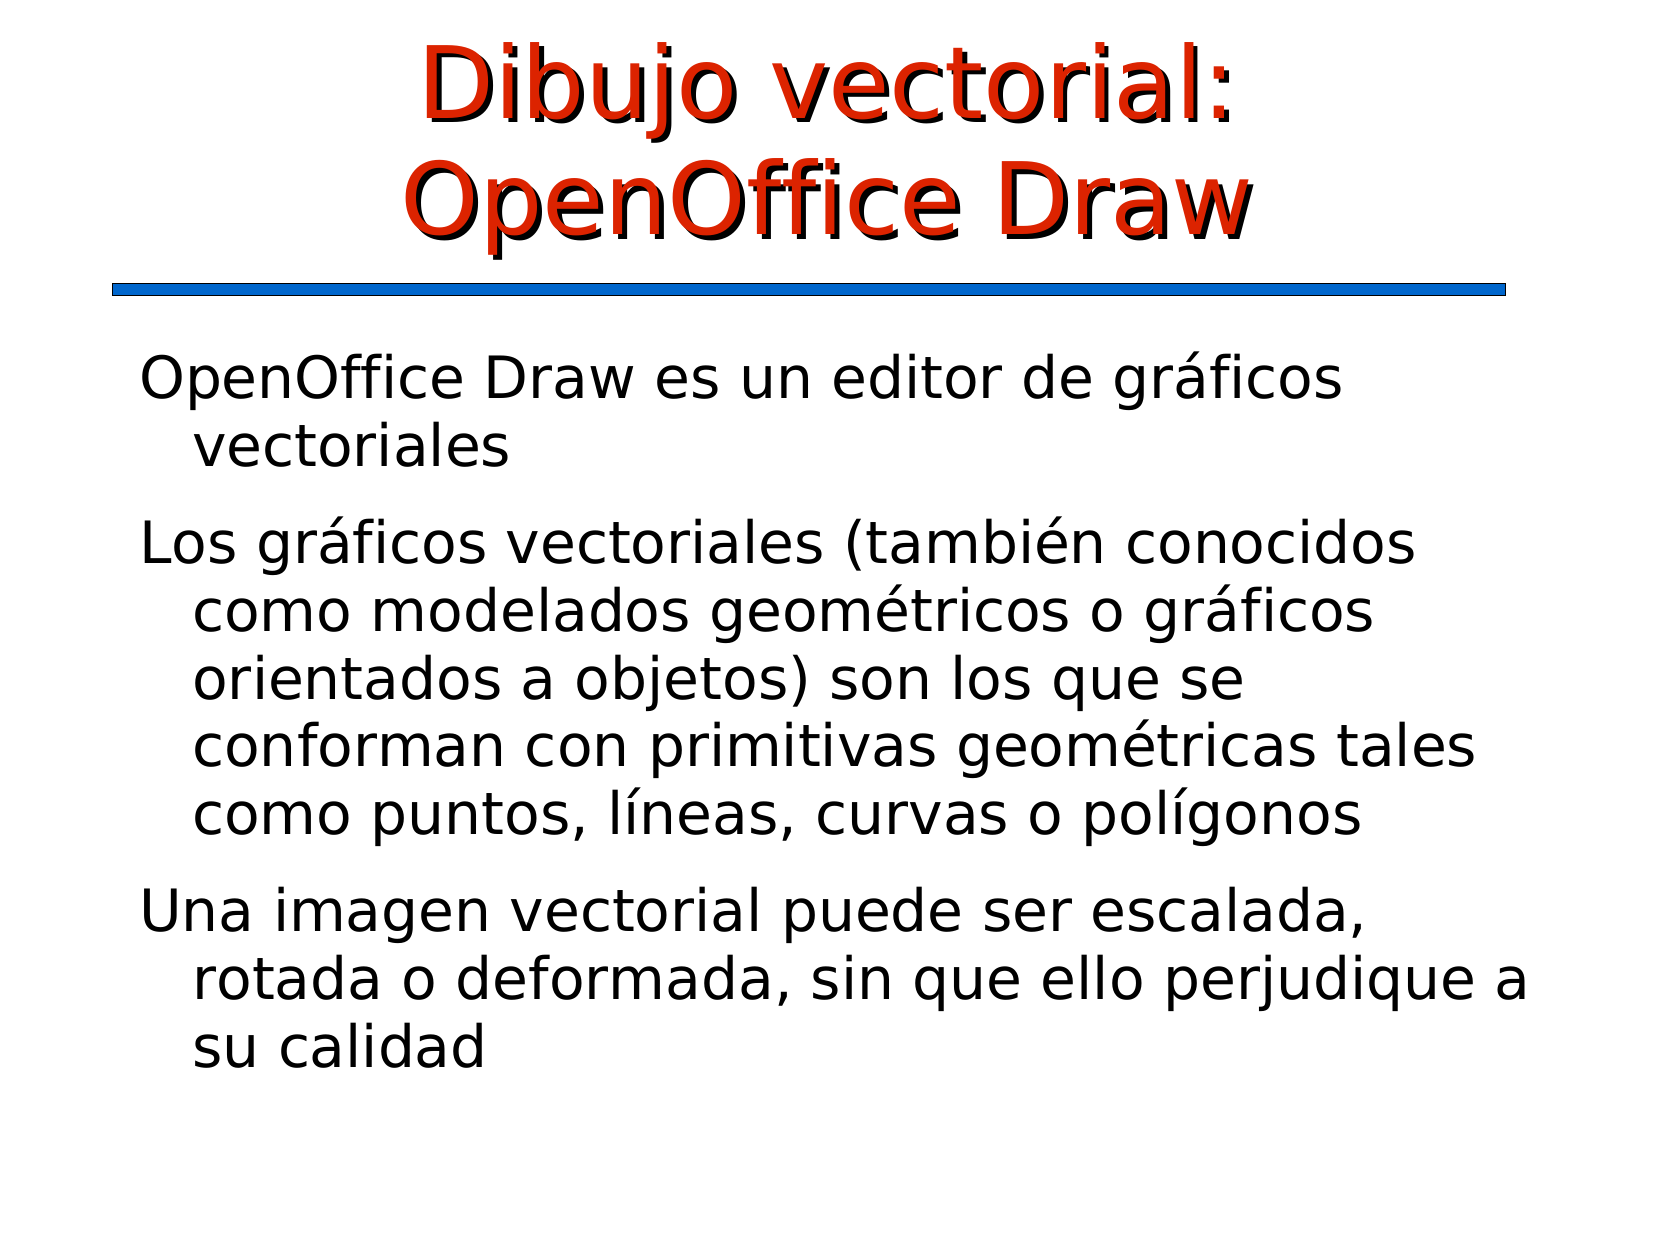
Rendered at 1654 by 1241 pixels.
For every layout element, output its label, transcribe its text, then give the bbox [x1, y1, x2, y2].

title Dibujo vectorial: OpenOffice Draw [121, 25, 1534, 258]
list OpenOffice Draw es un editor de gráficos vectoriales Los gráficos vectoriales (también conocidos como modelados geométricos o gráficos orientados a objetos) son los que se conforman con primitivas geométricas tales como puntos, líneas, curvas o polígonos Una imagen vectorial puede ser escalada, rotada o deformada, sin que ello perjudique a su calidad [121, 344, 1534, 1127]
